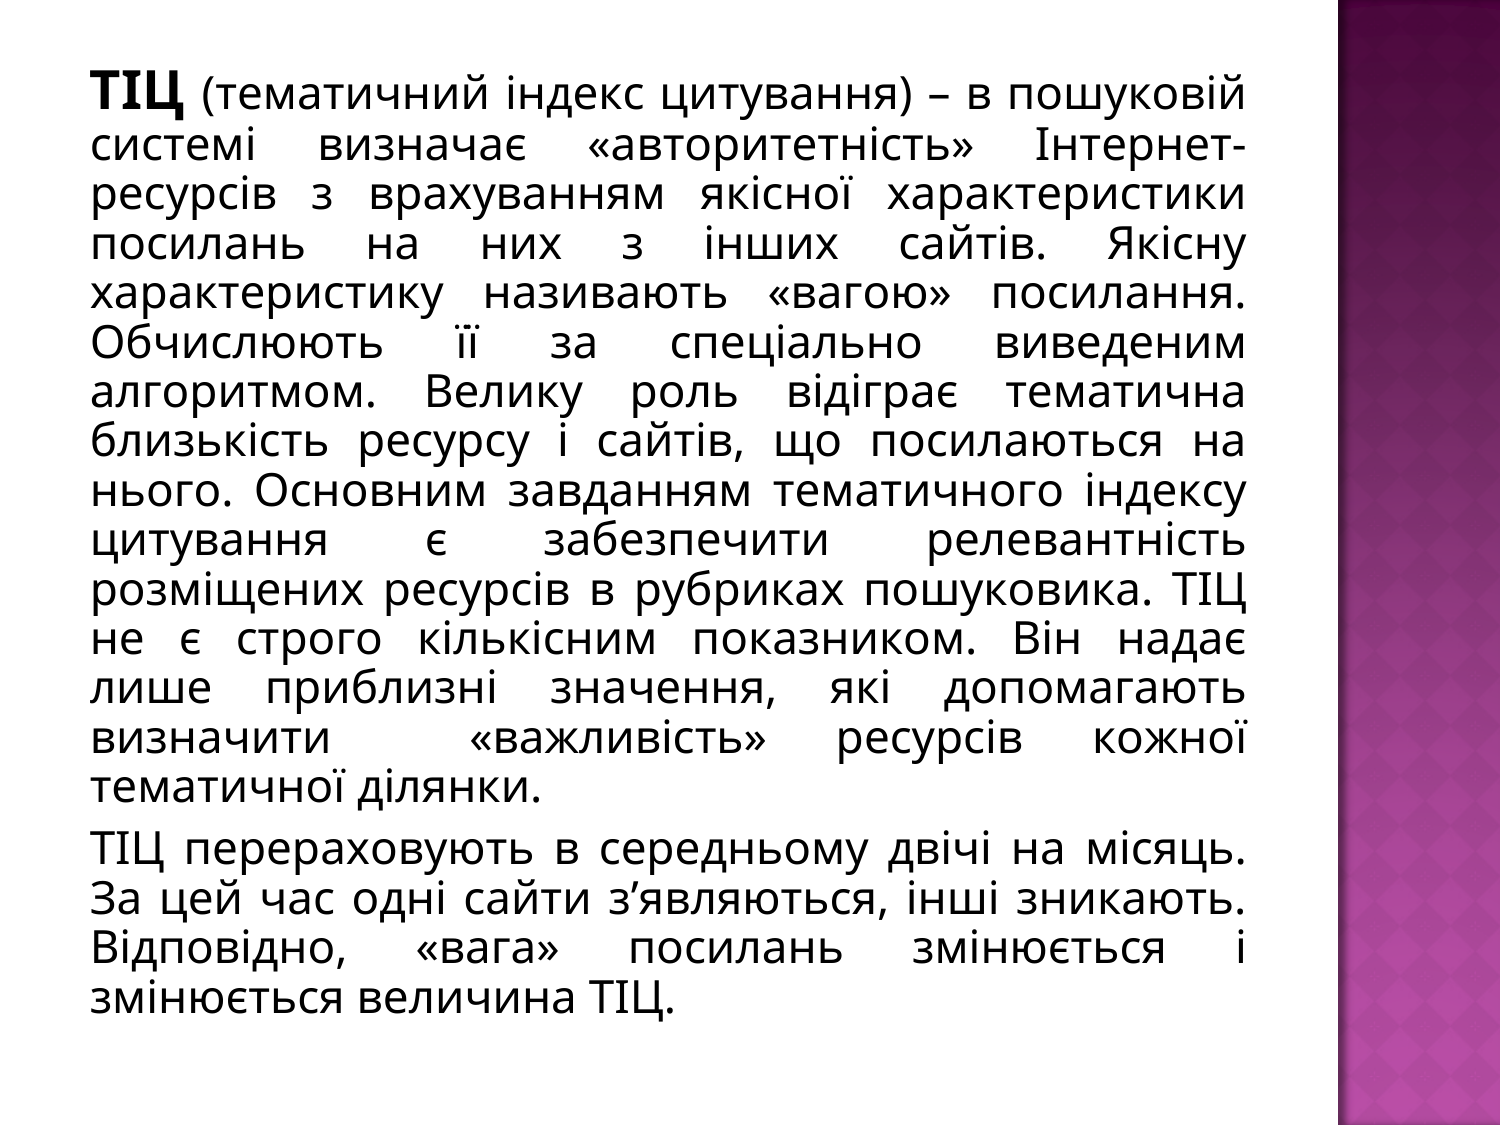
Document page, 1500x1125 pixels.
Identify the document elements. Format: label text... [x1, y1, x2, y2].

list ТІЦ (тематичний індекс цитування) – в пошуковій системі визначає «авторитетність» Інтернет-ресурсів з врахуванням якісної характеристики посилань на них з інших сайтів. Якісну характеристику називають «вагою» посилання. Обчислюють її за спеціально виведеним алгоритмом. Велику роль відіграє тематична близькість ресурсу і сайтів, що посилаються на нього. Основним завданням тематичного індексу цитування є забезпечити релевантність розміщених ресурсів в рубриках пошуковика. ТІЦ не є строго кількісним показником. Він надає лише приблизні значення, які допомагають визначити «важливість» ресурсів кожної тематичної ділянки. ТІЦ перераховують в середньому двічі на місяць. За цей час одні сайти з’являються, інші зникають. Відповідно, «вага» посилань змінюється і змінюється величина ТІЦ. [75, 54, 1263, 1060]
picture [1337, 0, 1500, 1125]
